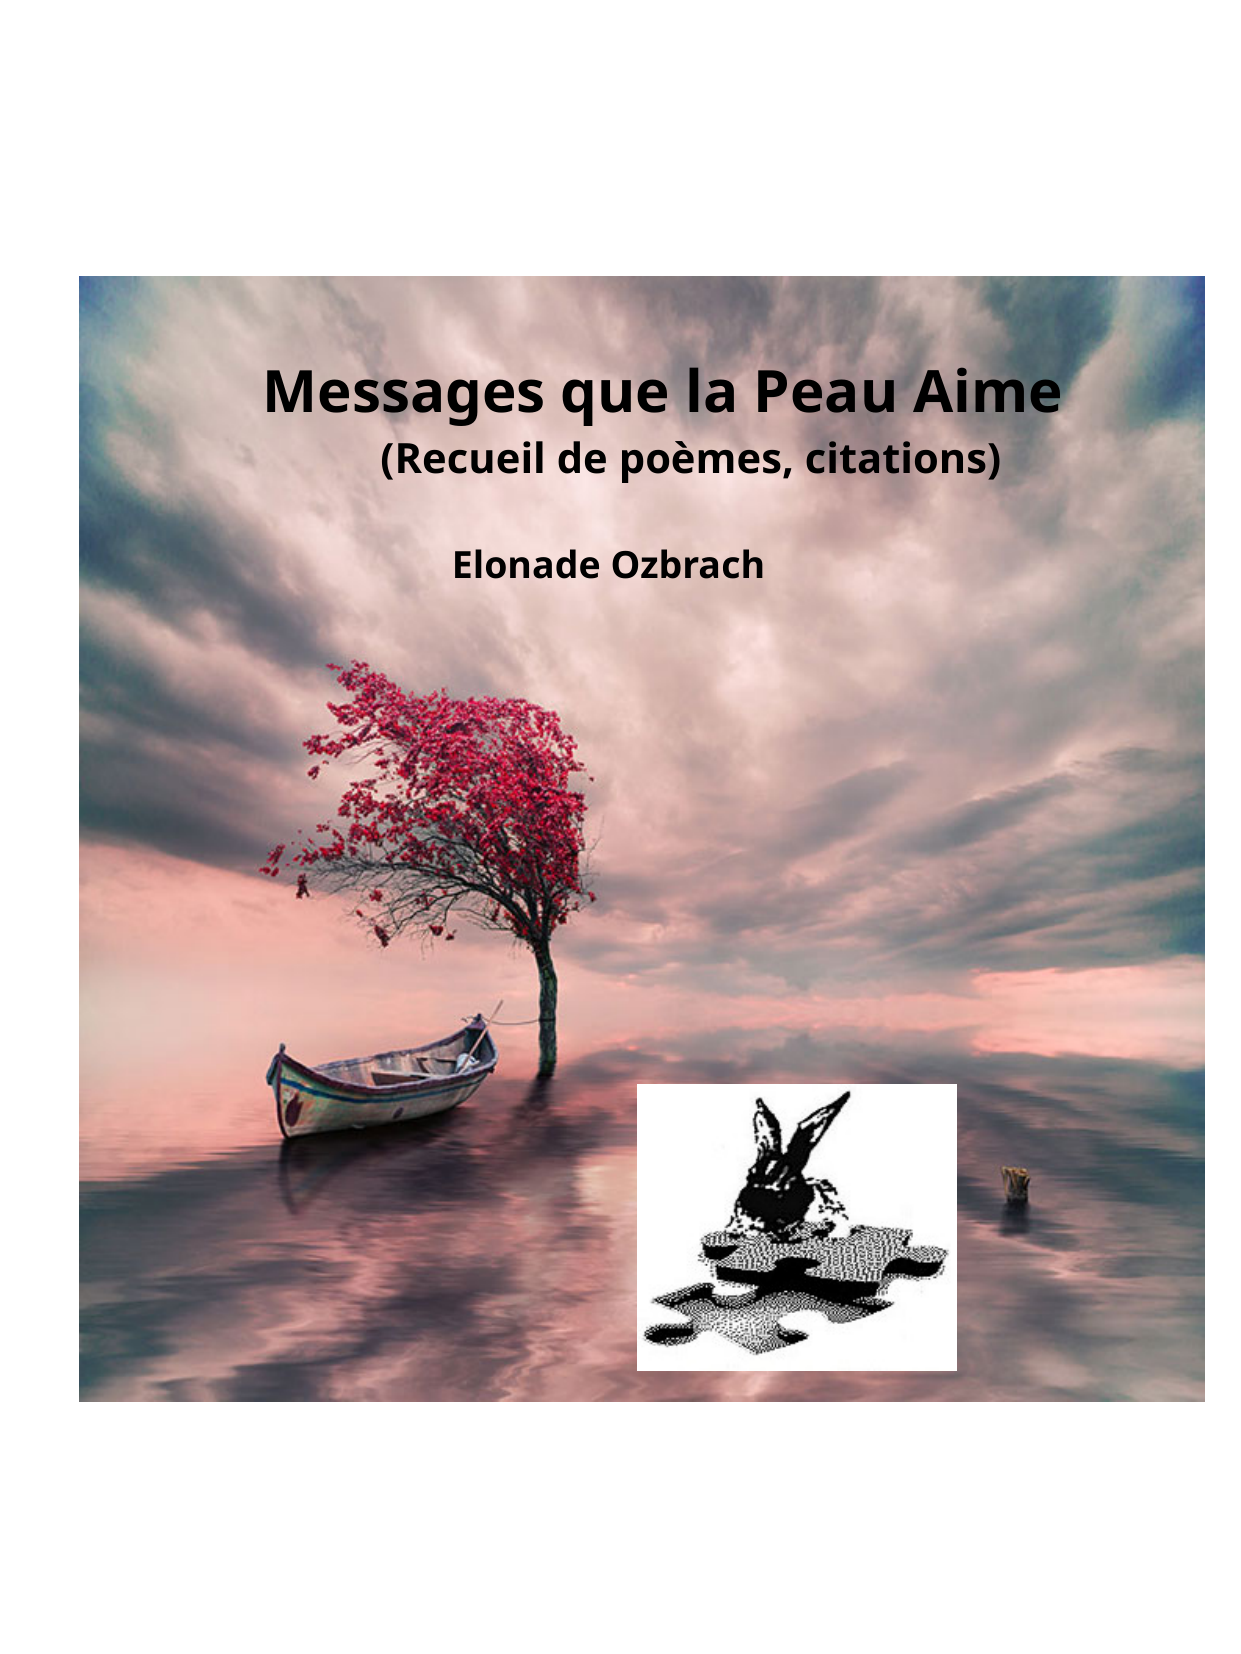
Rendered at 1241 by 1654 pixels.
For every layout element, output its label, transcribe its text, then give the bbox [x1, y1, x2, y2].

text_box Elonade Ozbrach [437, 531, 827, 600]
text_box Messages que la Peau Aime (Recueil de poèmes, citations) [248, 342, 1134, 608]
picture [79, 276, 1205, 1402]
